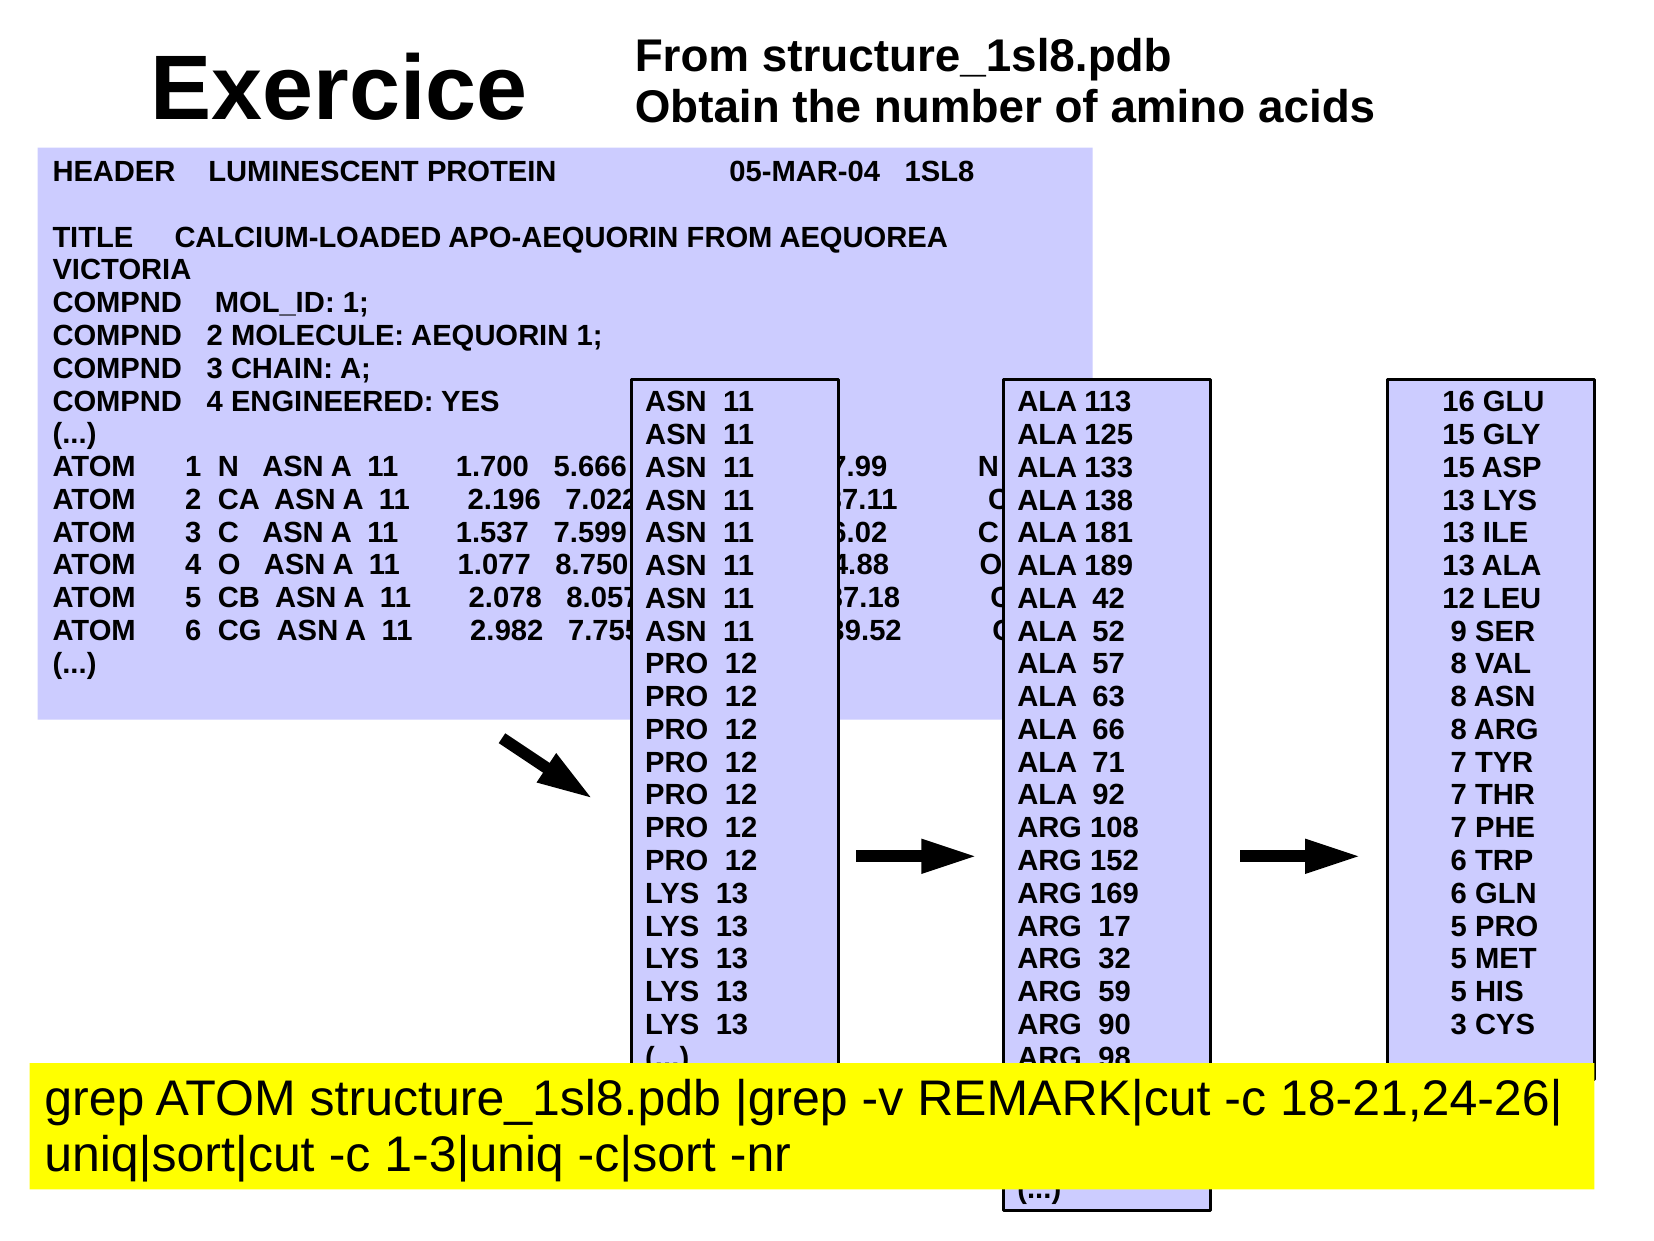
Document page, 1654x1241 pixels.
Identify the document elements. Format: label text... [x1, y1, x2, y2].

text_box Exercice [29, 29, 650, 147]
text_box ALA 113 ALA 125 ALA 133 ALA 138 ALA 181 ALA 189 ALA 42 ALA 52 ALA 57 ALA 63 ALA 66 ALA 71 ALA 92 ARG 108 ARG 152 ARG 169 ARG 17 ARG 32 ARG 59 ARG 90 ARG 98 ASN 102 ASN 11 ASN 123 (...) [1003, 379, 1211, 1063]
text_box HEADER LUMINESCENT PROTEIN 05-MAR-04 1SL8 TITLE CALCIUM-LOADED APO-AEQUORIN FROM AEQUOREA VICTORIA COMPND MOL_ID: 1; COMPND 2 MOLECULE: AEQUORIN 1; COMPND 3 CHAIN: A; COMPND 4 ENGINEERED: YES (...) ATOM 1 N ASN A 11 1.700 5.666 56.904 1.00 37.99 N ATOM 2 CA ASN A 11 2.196 7.022 57.369 1.00 37.11 C ATOM 3 C ASN A 11 1.537 7.599 58.630 1.00 36.02 C ATOM 4 O ASN A 11 1.077 8.750 58.596 1.00 34.88 O ATOM 5 CB ASN A 11 2.078 8.057 56.231 1.00 37.18 C ATOM 6 CG ASN A 11 2.982 7.755 55.070 1.00 39.52 C (...) [37, 147, 1093, 720]
text_box ASN 11 ASN 11 ASN 11 ASN 11 ASN 11 ASN 11 ASN 11 ASN 11 PRO 12 PRO 12 PRO 12 PRO 12 PRO 12 PRO 12 PRO 12 LYS 13 LYS 13 LYS 13 LYS 13 LYS 13 (...) [631, 379, 839, 1063]
text_box 16 GLU 15 GLY 15 ASP 13 LYS 13 ILE 13 ALA 12 LEU 9 SER 8 VAL 8 ASN 8 ARG 7 TYR 7 THR 7 PHE 6 TRP 6 GLN 5 PRO 5 MET 5 HIS 3 CYS [1387, 379, 1595, 1063]
text_box grep ATOM structure_1sl8.pdb |grep -v REMARK|cut -c 18-21,24-26|uniq|sort|cut -c 1-3|uniq -c|sort -nr [29, 1063, 1595, 1190]
text_box ALA 113 ALA 125 ALA 133 ALA 138 ALA 181 ALA 189 ALA 42 ALA 52 ALA 57 ALA 63 ALA 66 ALA 71 ALA 92 ARG 108 ARG 152 ARG 169 ARG 17 ARG 32 ARG 59 ARG 90 ARG 98 ASN 102 ASN 11 ASN 123 (...) [1003, 1190, 1211, 1211]
text_box From structure_1sl8.pdb Obtain the number of amino acids [620, 22, 1536, 140]
